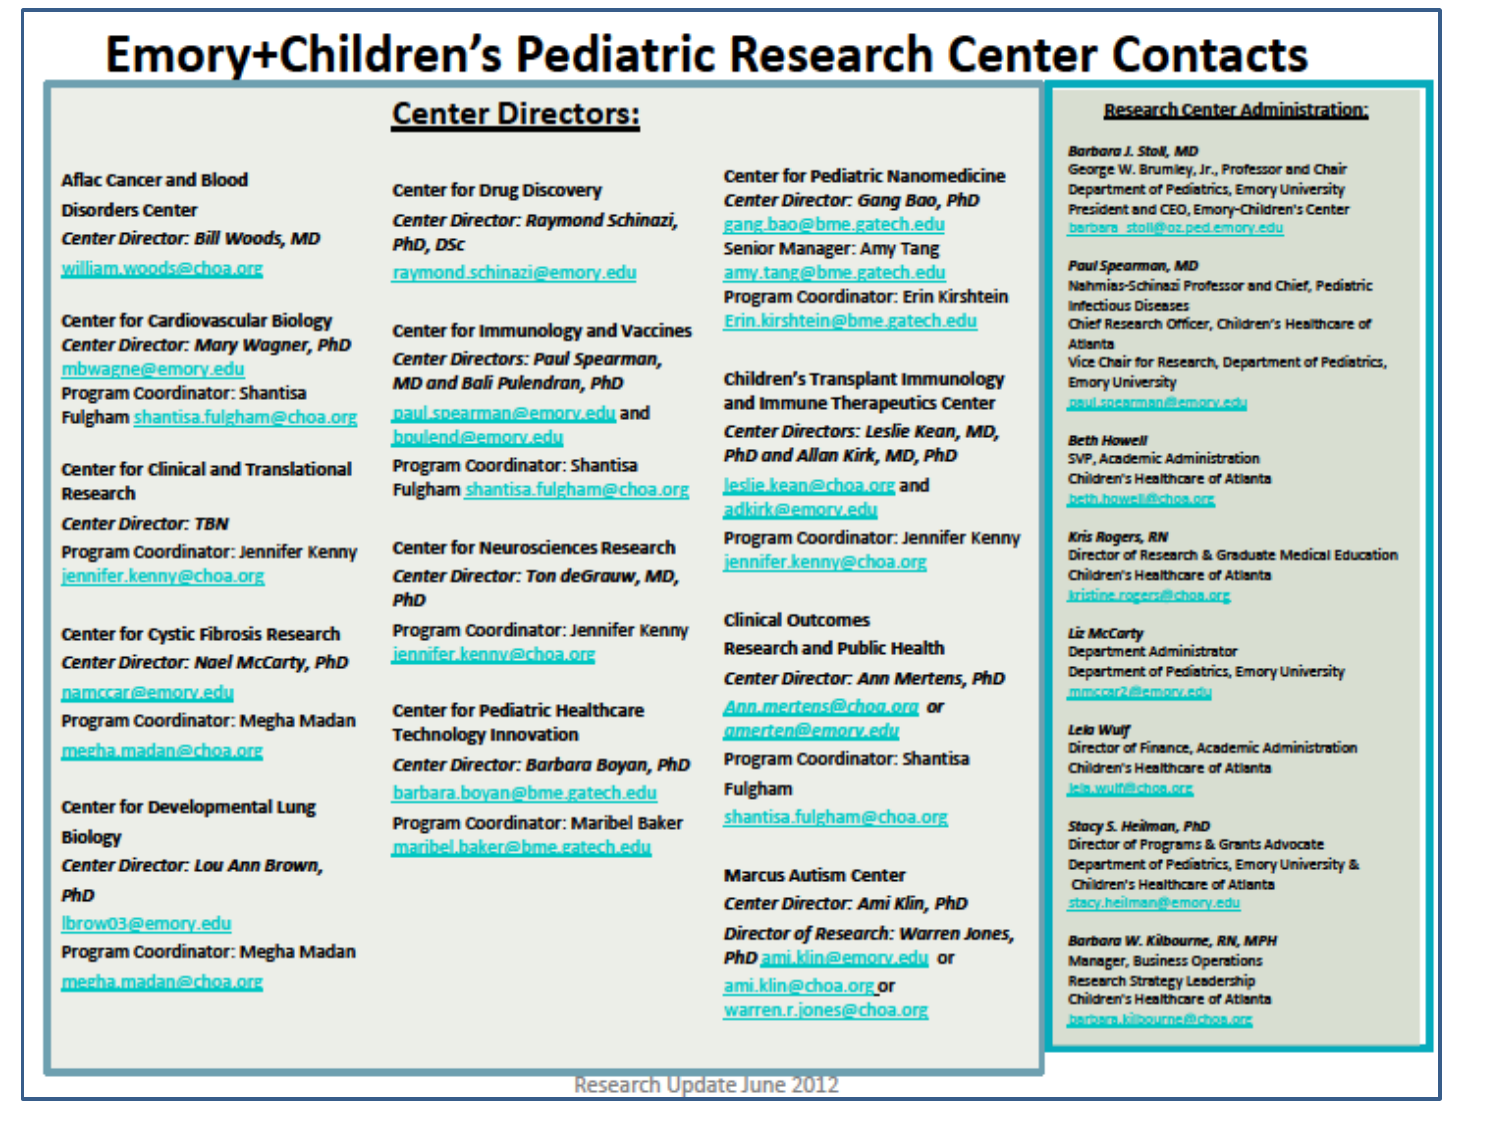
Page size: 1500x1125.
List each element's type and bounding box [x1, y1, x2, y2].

chart [24, 12, 1438, 1097]
